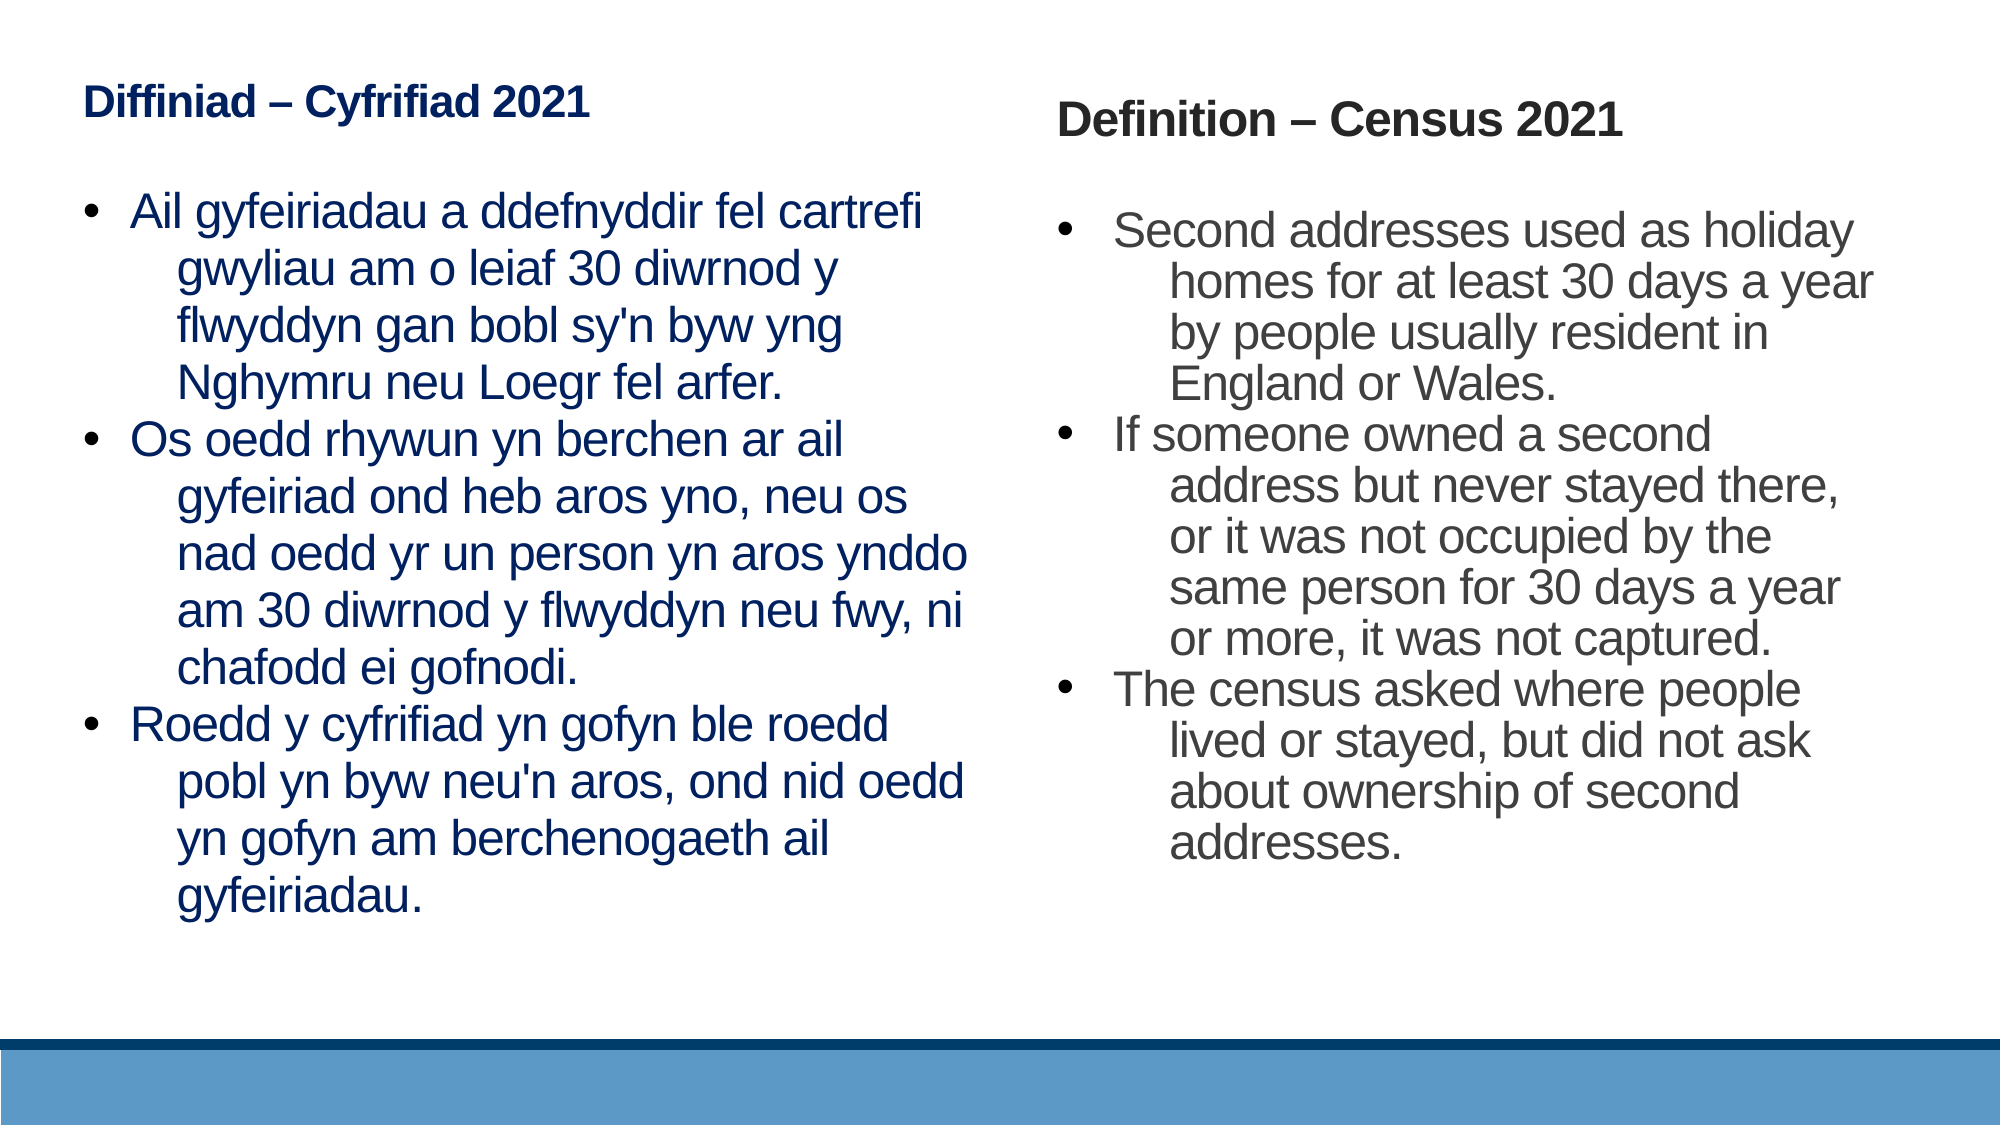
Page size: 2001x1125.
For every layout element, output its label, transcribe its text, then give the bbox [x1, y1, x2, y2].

text_box Definition – Census 2021 Second addresses used as holiday homes for at least 30 days a year by people usually resident in England or Wales. If someone owned a second address but never stayed there, or it was not occupied by the same person for 30 days a year or more, it was not captured. The census asked where people lived or stayed, but did not ask about ownership of second addresses. [1041, 68, 1891, 949]
text_box Diffiniad – Cyfrifiad 2021 Ail gyfeiriadau a ddefnyddir fel cartrefi gwyliau am o leiaf 30 diwrnod y flwyddyn gan bobl sy'n byw yng Nghymru neu Loegr fel arfer. Os oedd rhywun yn berchen ar ail gyfeiriad ond heb aros yno, neu os nad oedd yr un person yn aros ynddo am 30 diwrnod y flwyddyn neu fwy, ni chafodd ei gofnodi. Roedd y cyfrifiad yn gofyn ble roedd pobl yn byw neu'n aros, ond nid oedd yn gofyn am berchenogaeth ail gyfeiriadau. [67, 68, 1000, 949]
